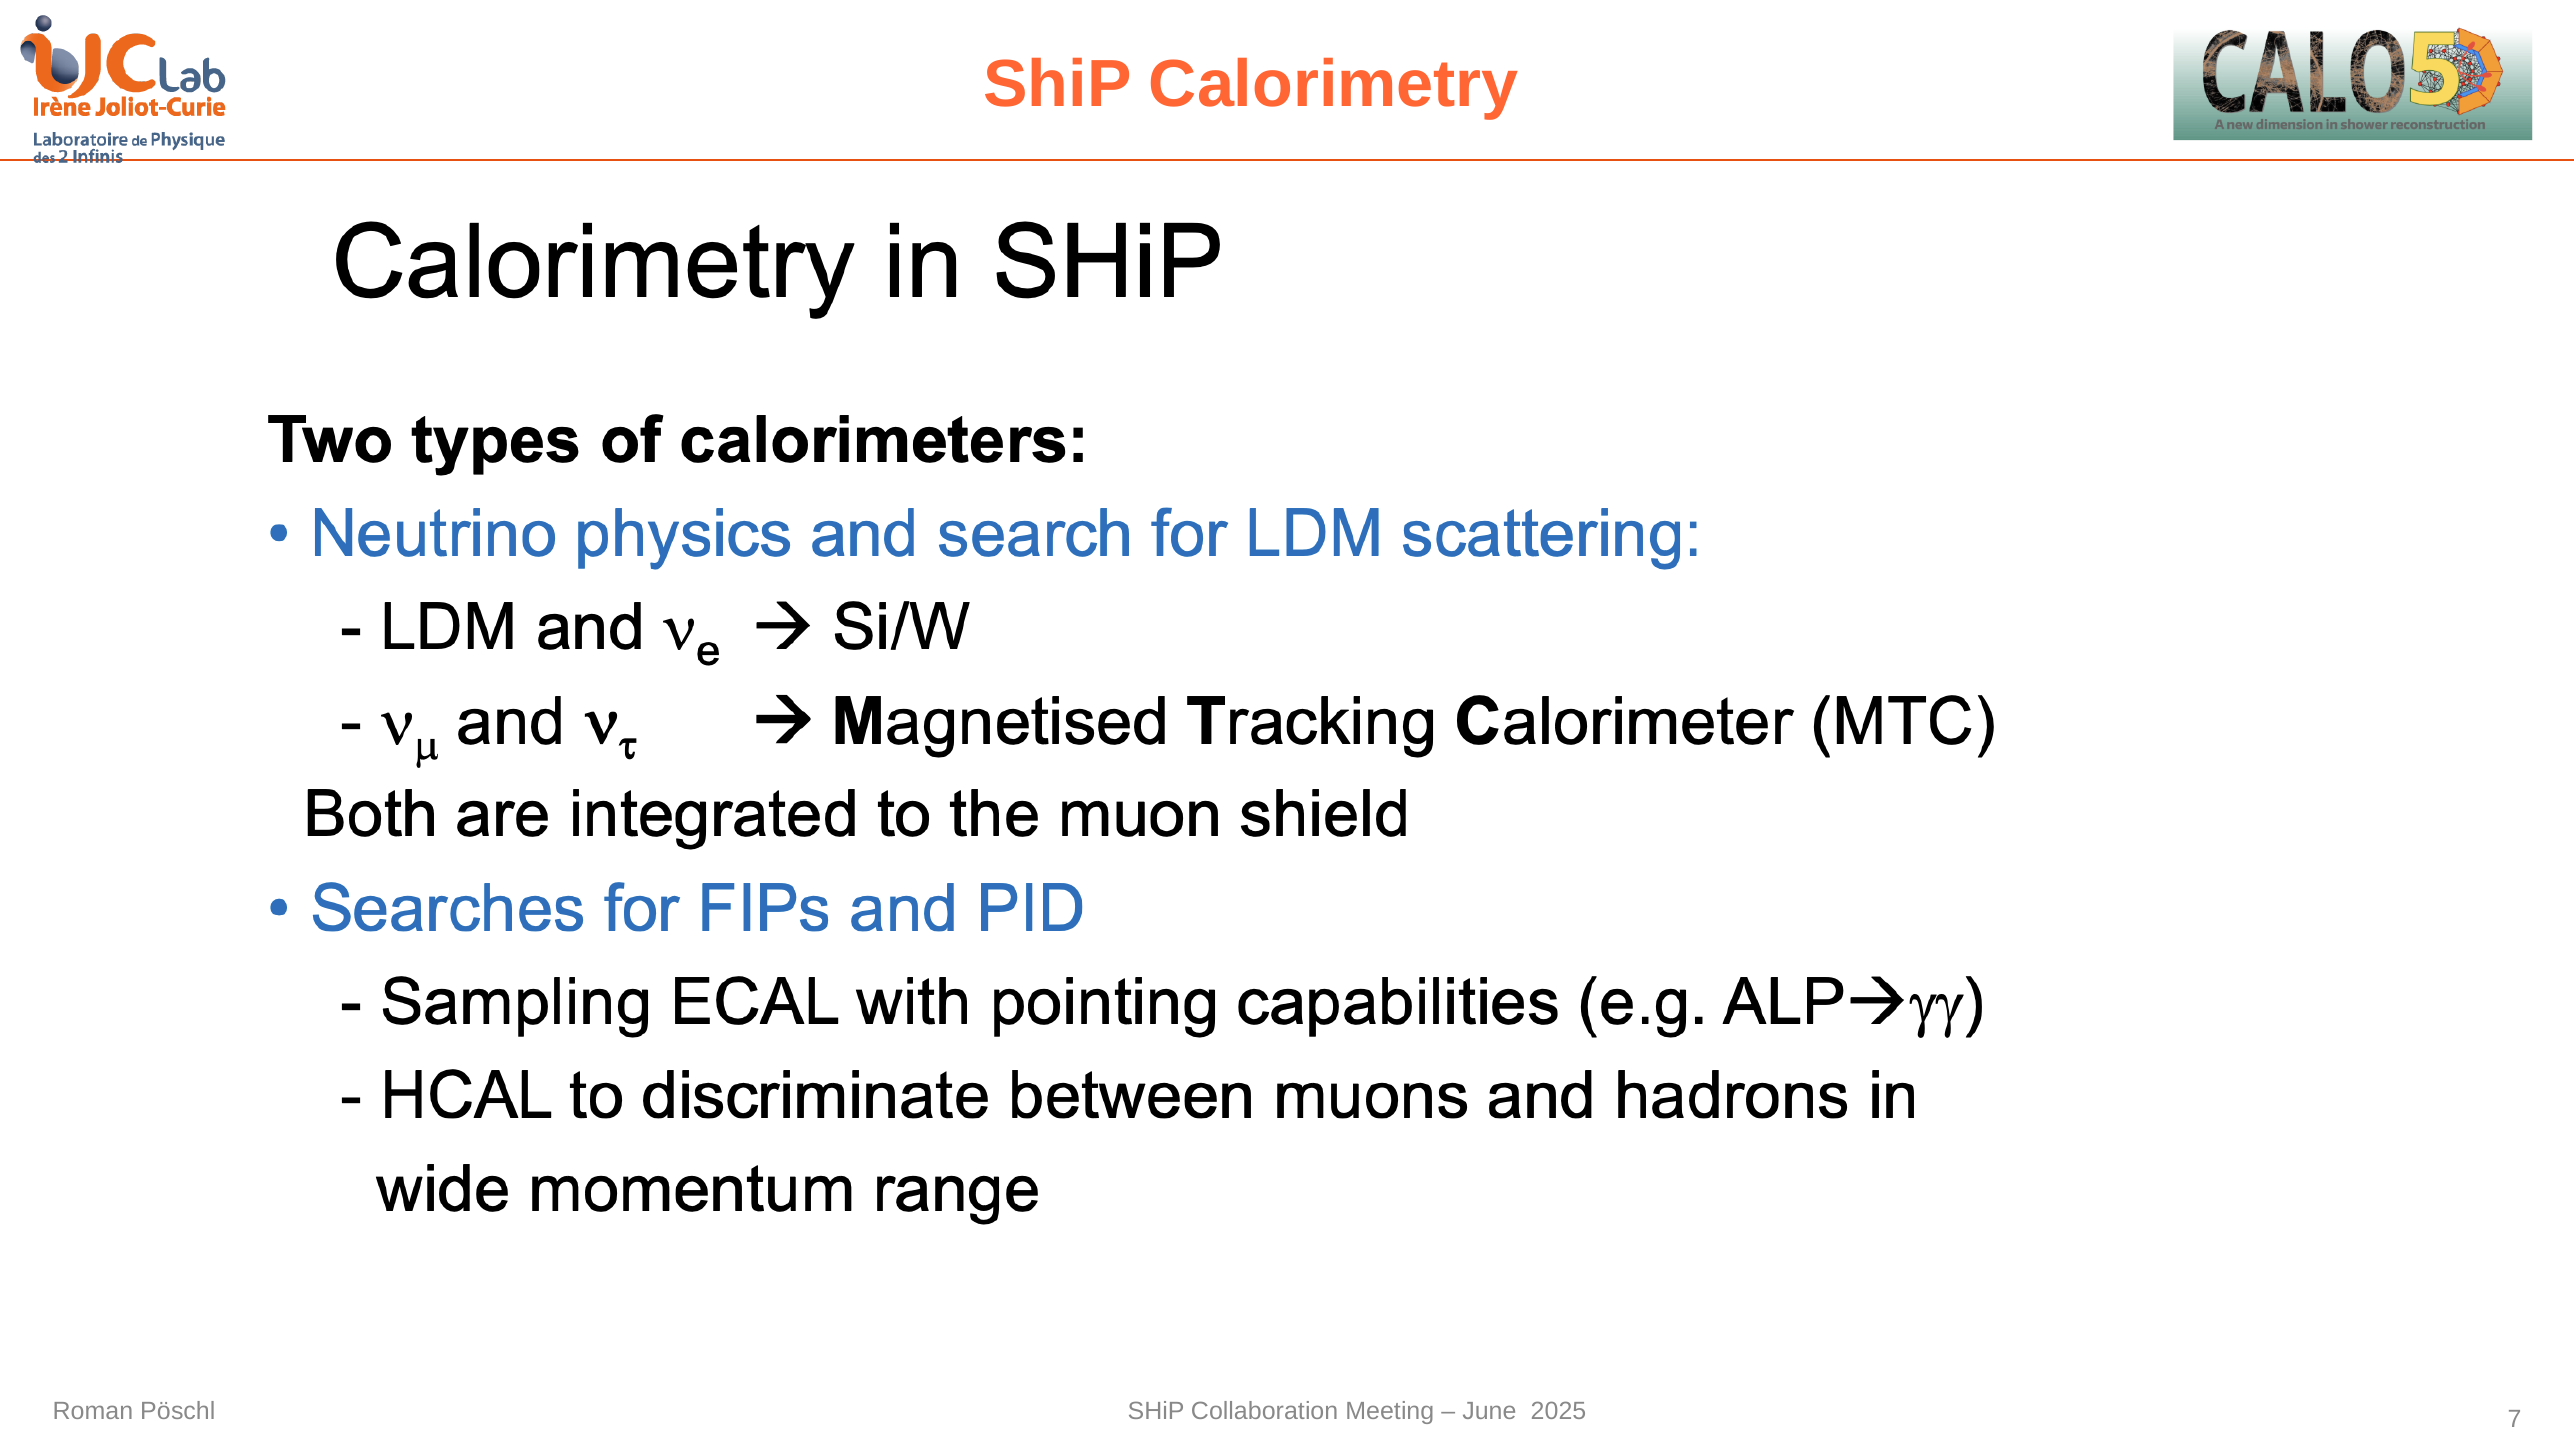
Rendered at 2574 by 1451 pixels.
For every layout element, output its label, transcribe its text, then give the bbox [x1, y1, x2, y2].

picture [217, 219, 2389, 1391]
picture [2165, 5, 2534, 141]
picture [4, 0, 241, 178]
title ShiP Calorimetry [93, 34, 2410, 132]
